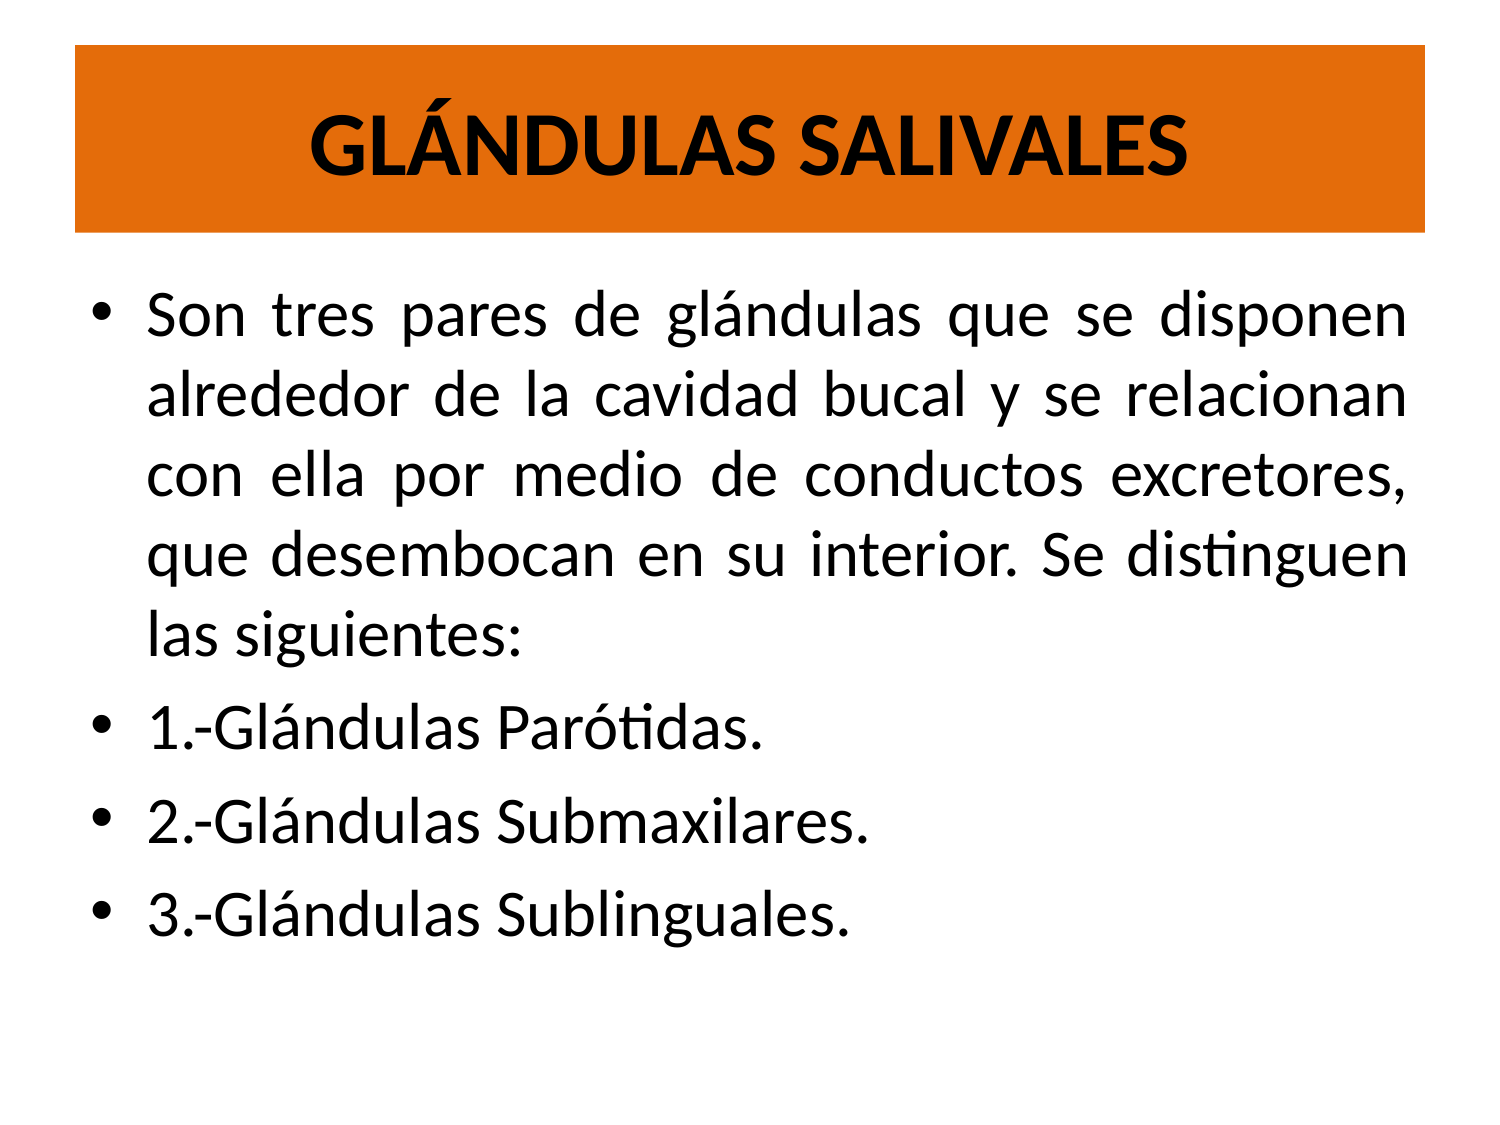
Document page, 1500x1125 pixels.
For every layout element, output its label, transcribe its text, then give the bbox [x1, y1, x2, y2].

list Son tres pares de glándulas que se disponen alrededor de la cavidad bucal y se relacionan con ella por medio de conductos excretores, que desembocan en su interior. Se distinguen las siguientes: 1.-Glándulas Parótidas. 2.-Glándulas Submaxilares. 3.-Glándulas Sublinguales. [75, 262, 1425, 1005]
title GLÁNDULAS SALIVALES [75, 45, 1425, 233]
